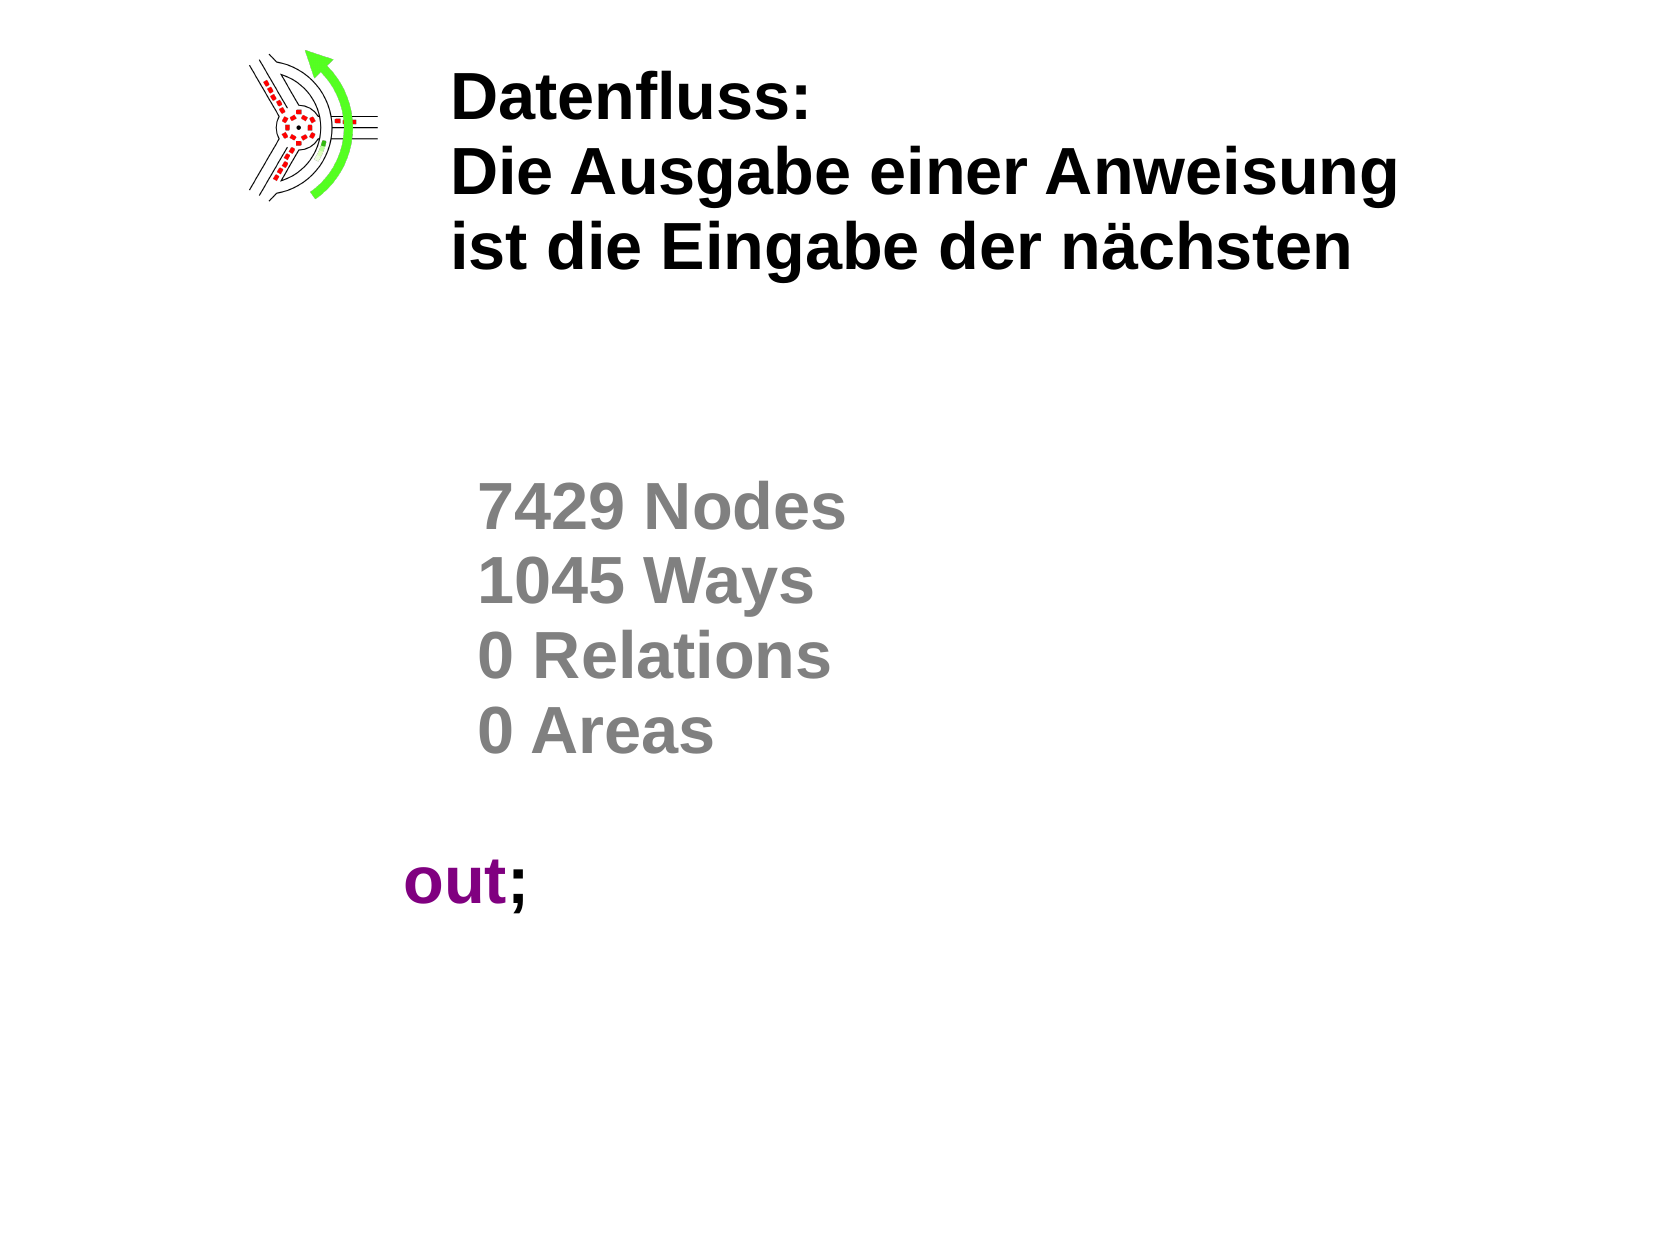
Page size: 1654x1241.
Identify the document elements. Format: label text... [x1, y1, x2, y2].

text_box Datenfluss: Die Ausgabe einer Anweisung ist die Eingabe der nächsten [435, 52, 1418, 292]
picture [232, 49, 390, 206]
text_box 7429 Nodes 1045 Ways 0 Relations 0 Areas out; [388, 461, 1276, 1000]
